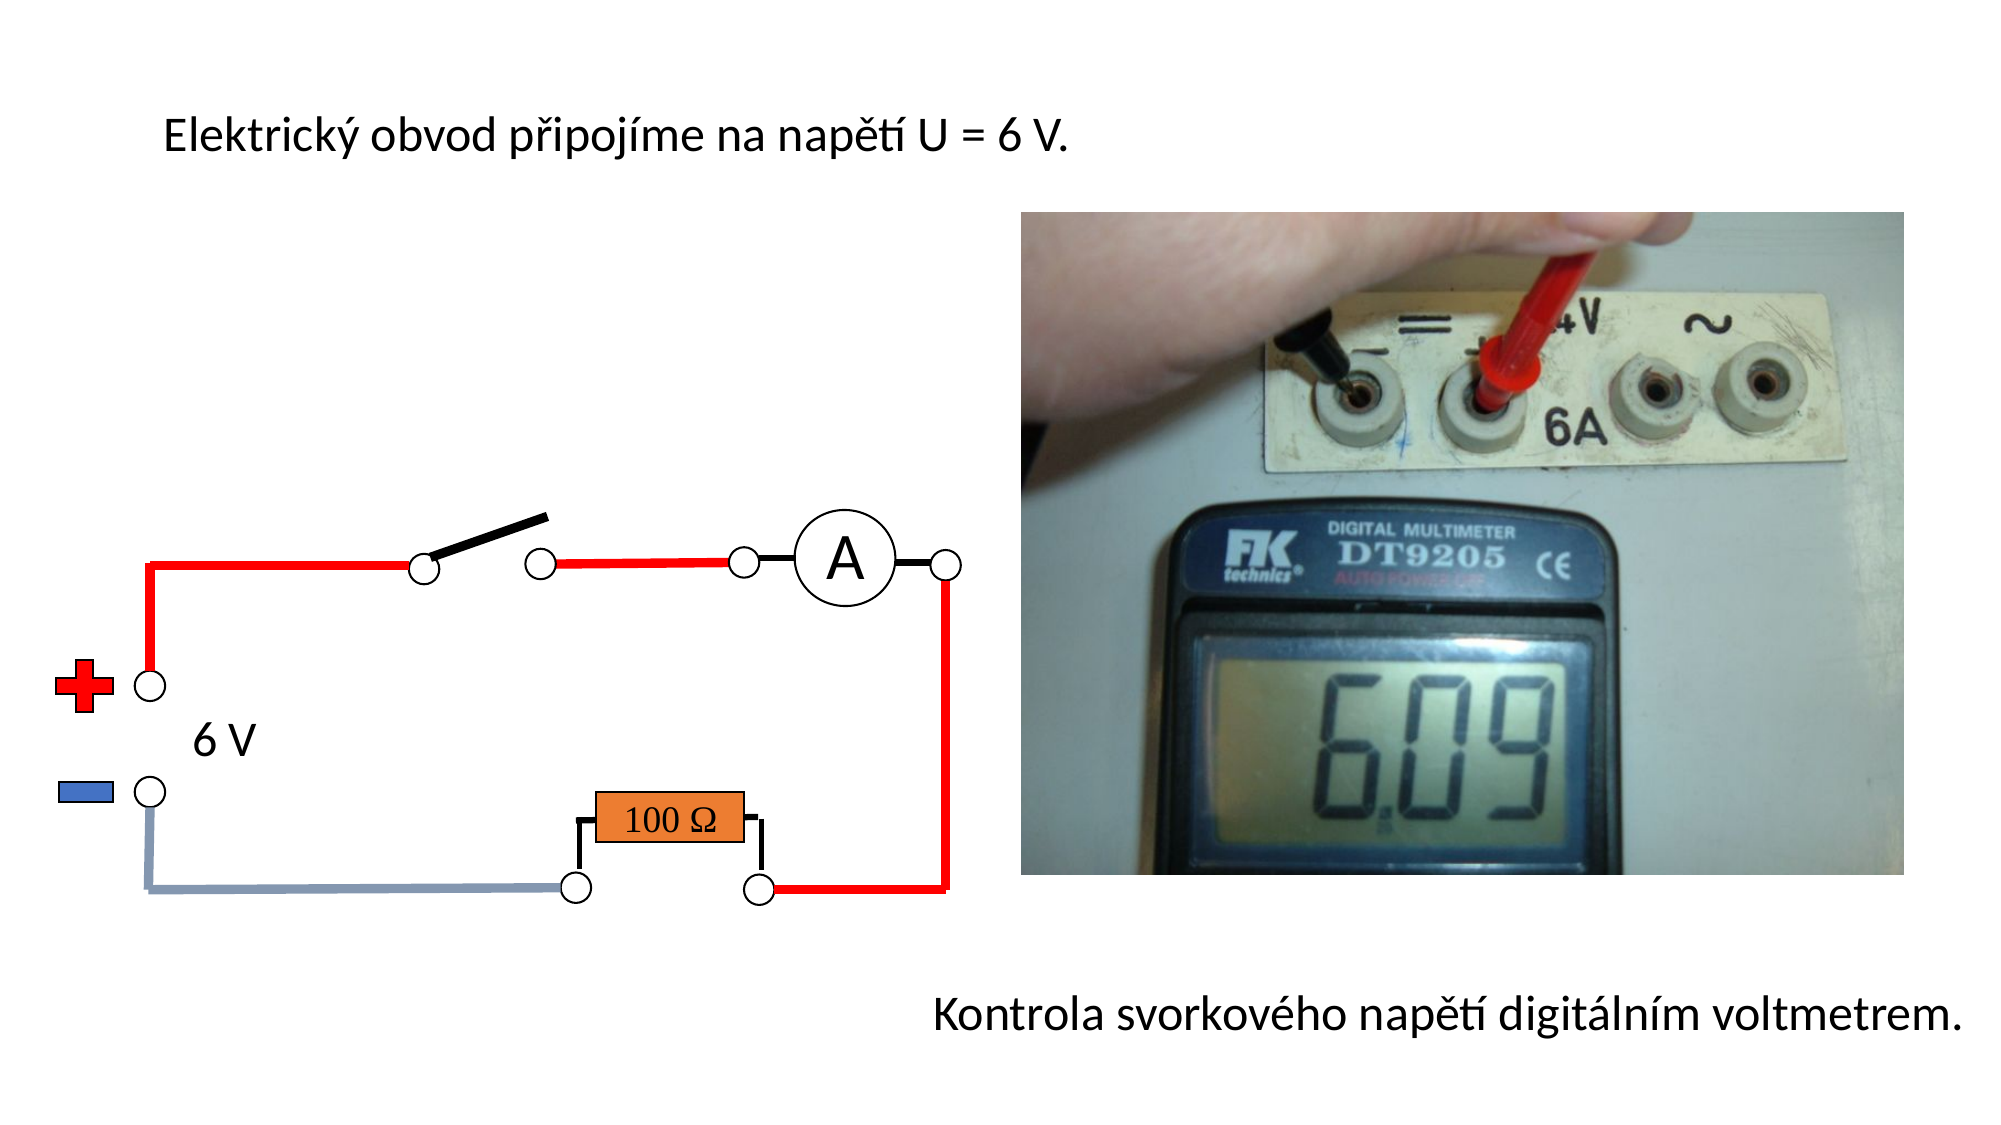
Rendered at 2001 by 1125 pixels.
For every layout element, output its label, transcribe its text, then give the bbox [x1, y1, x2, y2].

text_box 100 Ω [609, 787, 733, 848]
text_box [930, 549, 961, 581]
text_box [55, 659, 113, 712]
text_box [733, 791, 744, 843]
text_box A [811, 505, 880, 521]
text_box Elektrický obvod připojíme na napětí U = 6 V. [149, 93, 1085, 169]
text_box [743, 874, 774, 905]
text_box [596, 791, 609, 843]
text_box [408, 553, 440, 585]
text_box Kontrola svorkového napětí digitálním voltmetrem. [918, 973, 1980, 1049]
text_box A [872, 596, 880, 601]
text_box 6 V [177, 699, 273, 775]
text_box [728, 547, 760, 578]
text_box [134, 671, 166, 702]
text_box [134, 776, 166, 807]
text_box A [811, 512, 880, 601]
text_box [525, 548, 556, 580]
text_box [561, 872, 592, 903]
text_box [59, 782, 113, 802]
picture [1021, 212, 1904, 875]
